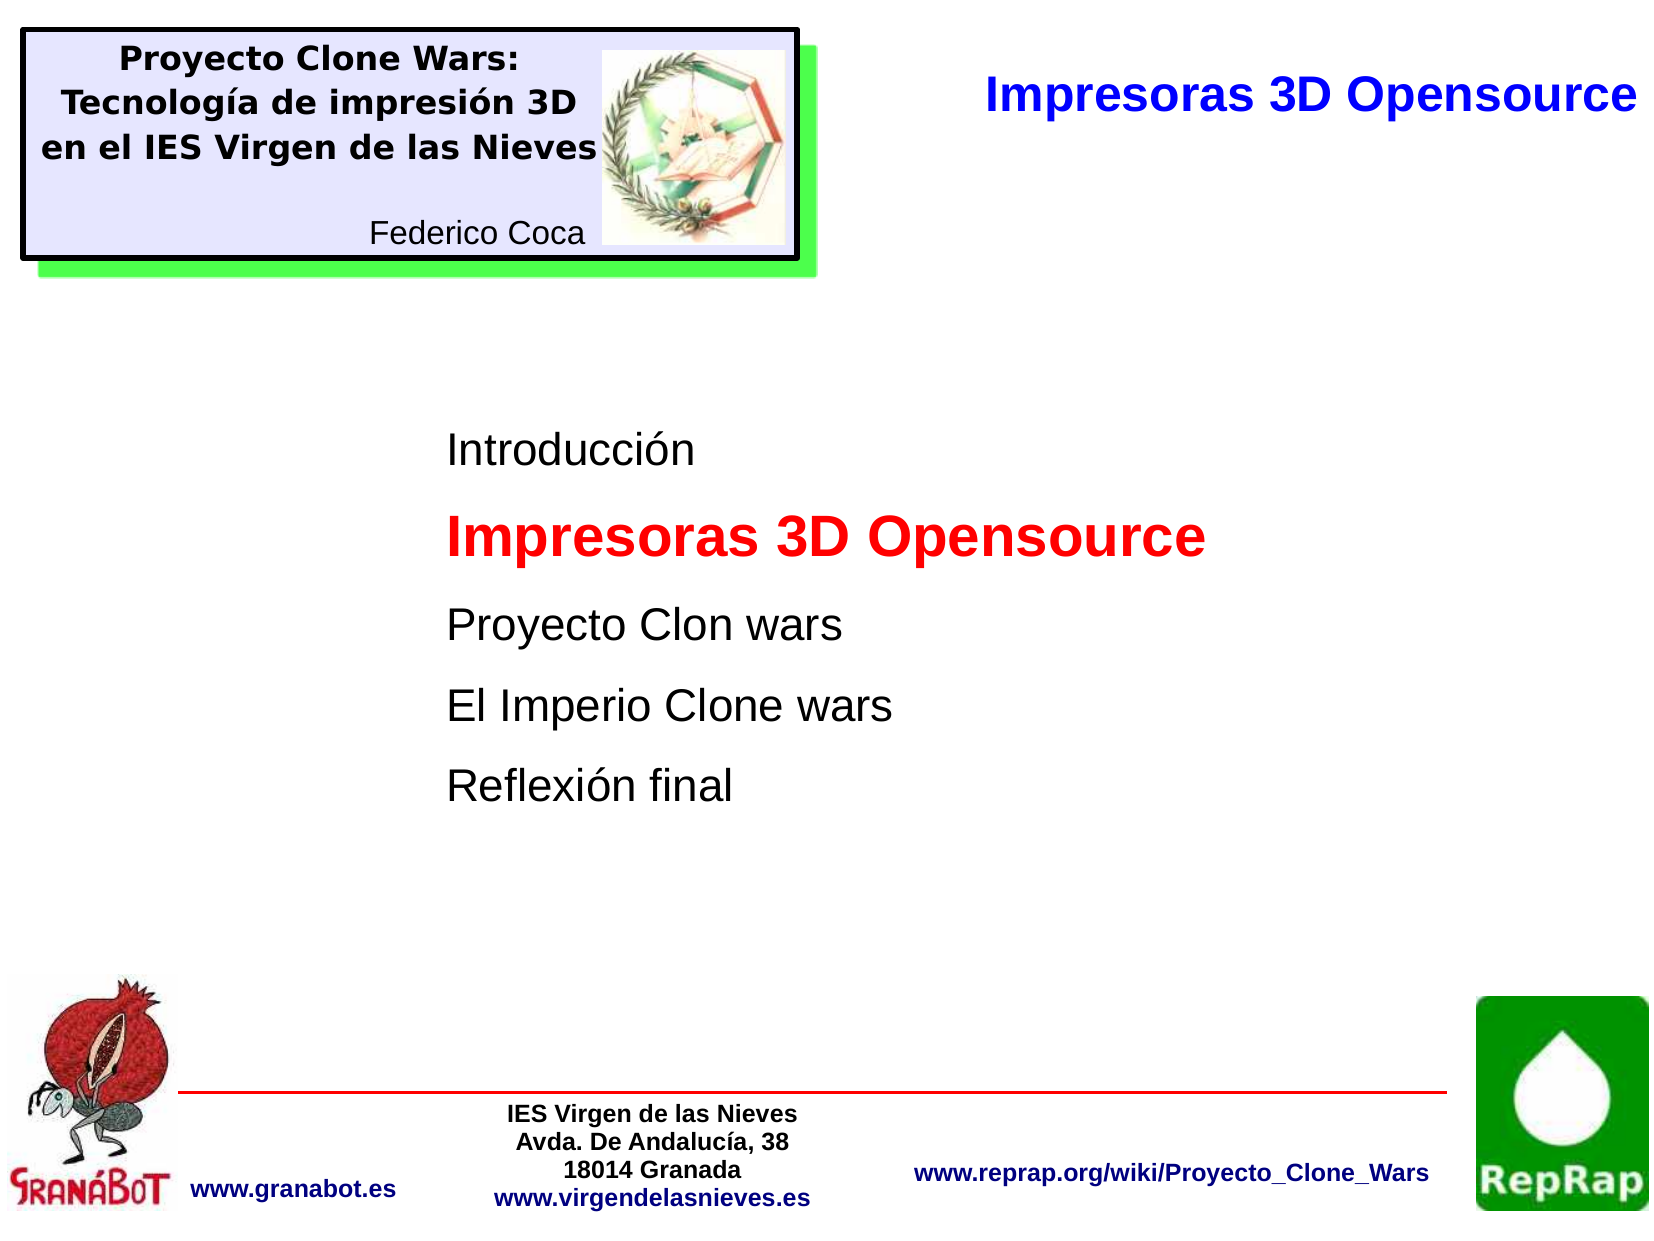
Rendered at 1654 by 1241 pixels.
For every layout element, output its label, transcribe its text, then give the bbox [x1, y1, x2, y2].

text_box Introducción Impresoras 3D Opensource Proyecto Clon wars El Imperio Clone wars Reflexión final [431, 416, 1223, 820]
text_box Federico Coca [354, 206, 601, 259]
picture [7, 974, 178, 1211]
picture [1476, 996, 1649, 1211]
picture [602, 50, 786, 245]
text_box www.reprap.org/wiki/Proyecto_Clone_Wars [899, 1151, 1447, 1196]
text_box Proyecto Clone Wars: Tecnología de impresión 3D en el IES Virgen de las Nieves [23, 29, 798, 259]
text_box Impresoras 3D Opensource [971, 59, 1654, 131]
text_box www.granabot.es [178, 1167, 414, 1211]
text_box IES Virgen de las Nieves Avda. De Andalucía, 38 18014 Granada www.virgendelasnieves.es [479, 1092, 827, 1223]
